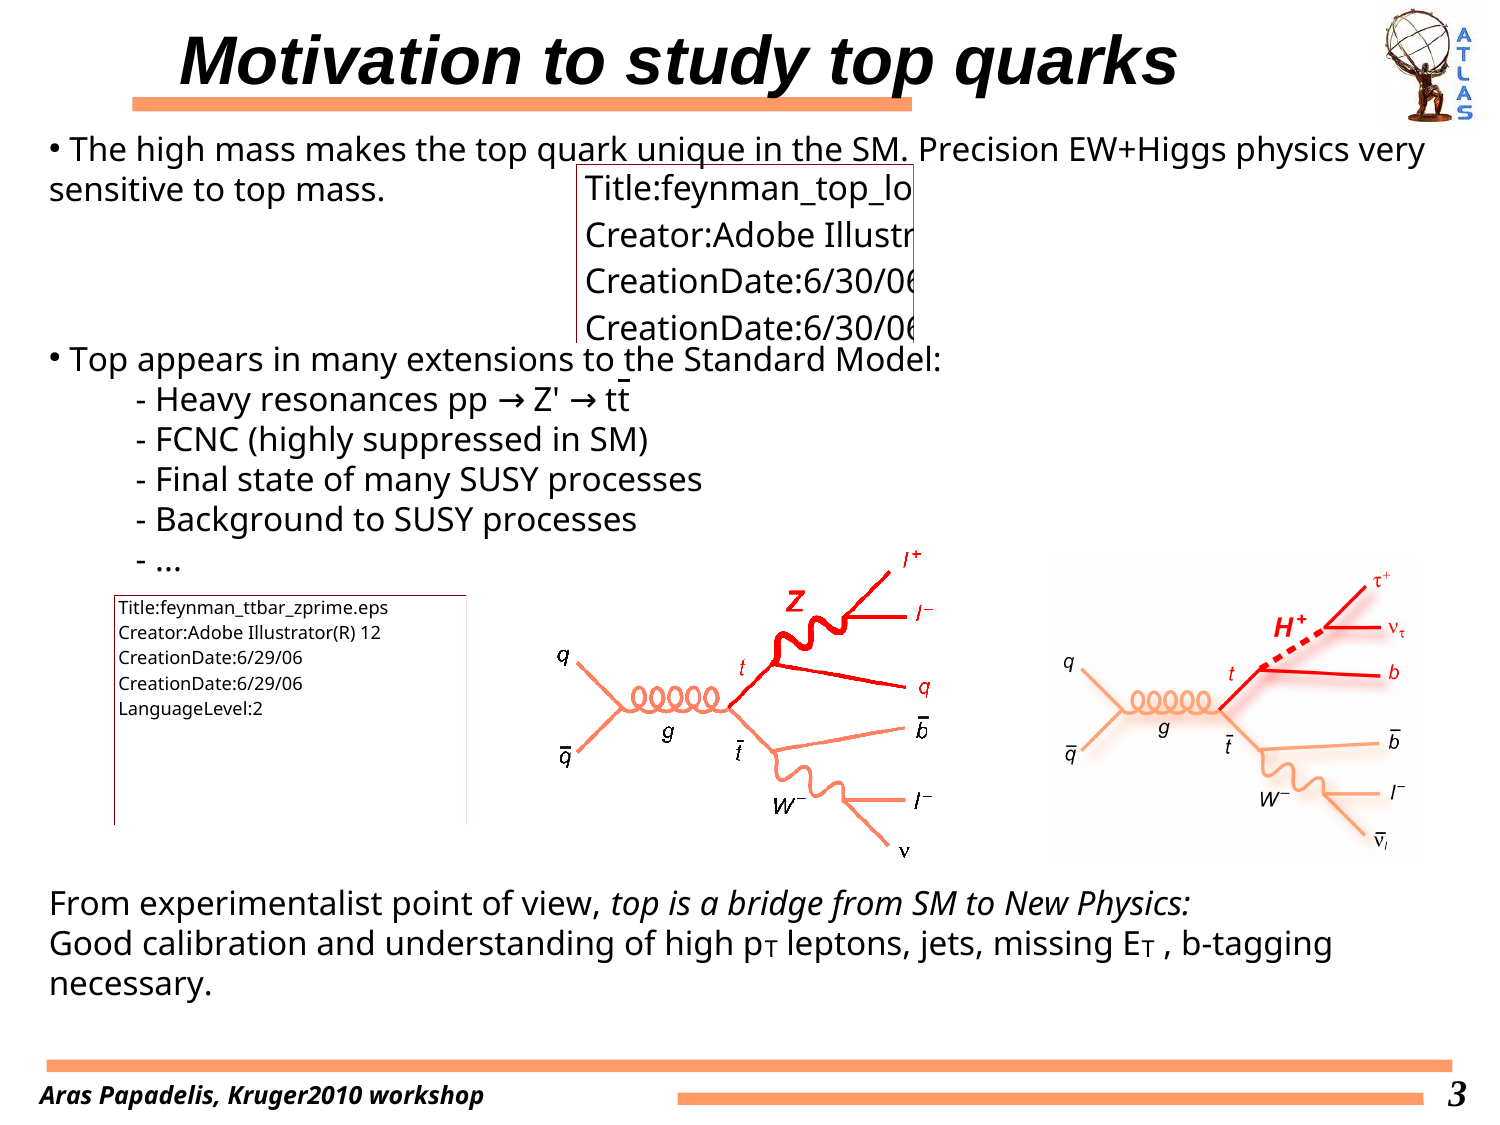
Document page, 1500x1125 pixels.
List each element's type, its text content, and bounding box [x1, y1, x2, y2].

text_box The high mass makes the top quark unique in the SM. Precision EW+Higgs physics very sensitive to top mass. Top appears in many extensions to the Standard Model: - Heavy resonances pp → Z' → tt - FCNC (highly suppressed in SM) - Final state of many SUSY processes - Background to SUSY processes - ... From experimentalist point of view, top is a bridge from SM to New Physics: Good calibration and understanding of high pT leptons, jets, missing ET , b-tagging necessary. [33, 121, 1468, 1125]
picture [112, 593, 467, 826]
title Motivation to study top quarks [137, 8, 1342, 116]
picture [1050, 556, 1419, 863]
picture [1380, 0, 1483, 132]
picture [542, 538, 955, 877]
